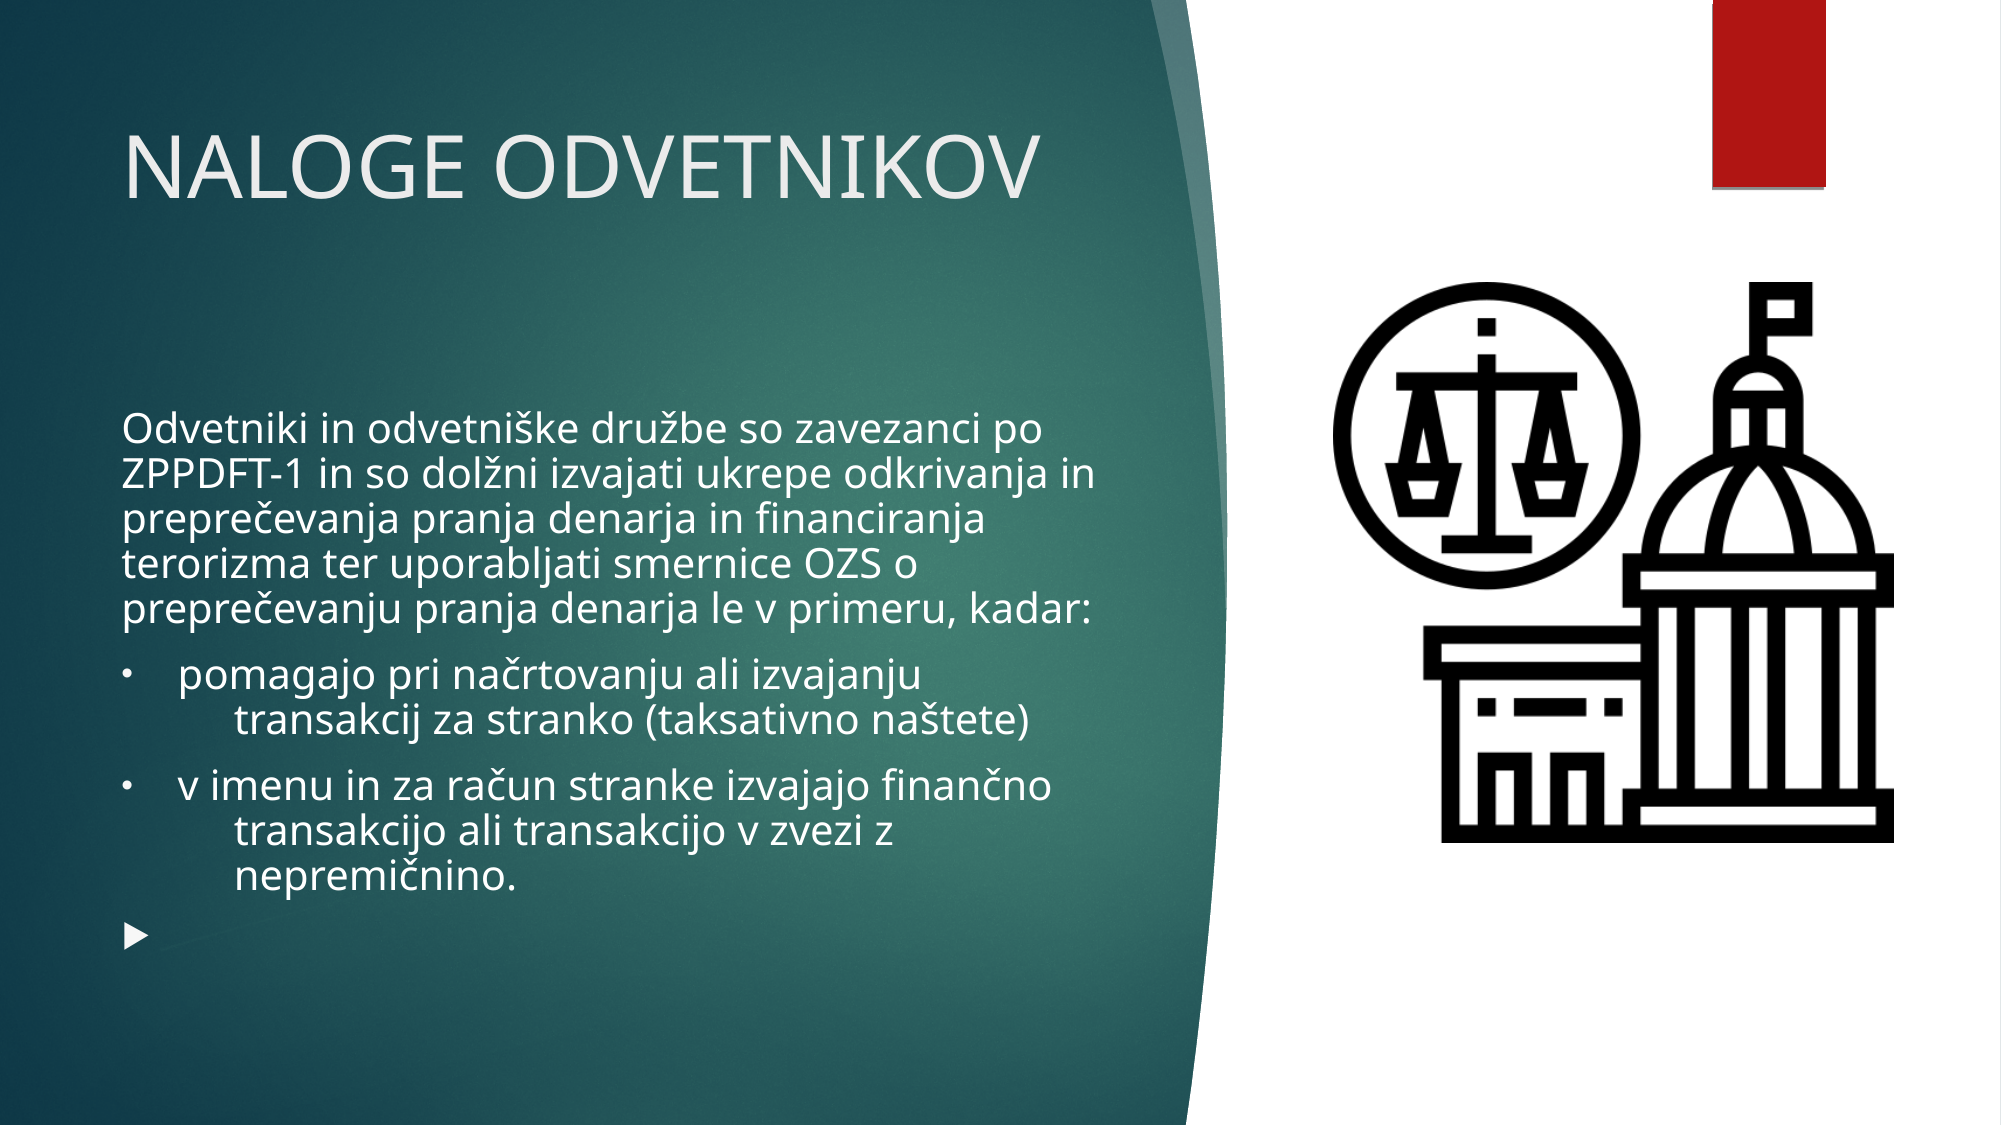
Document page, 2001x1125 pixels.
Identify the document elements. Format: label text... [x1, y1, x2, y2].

picture [1333, 282, 1894, 843]
title NALOGE ODVETNIKOV [106, 103, 1122, 370]
list Odvetniki in odvetniške družbe so zavezanci po ZPPDFT-1 in so dolžni izvajati ukrepe odkrivanja in preprečevanja pranja denarja in financiranja terorizma ter uporabljati smernice OZS o preprečevanju pranja denarja le v primeru, kadar: pomagajo pri načrtovanju ali izvajanju transakcij za stranko (taksativno naštete) v imenu in za račun stranke izvajajo finančno transakcijo ali transakcijo v zvezi z nepremičnino. [106, 399, 1122, 1021]
text_box [0, 0, 2000, 1125]
